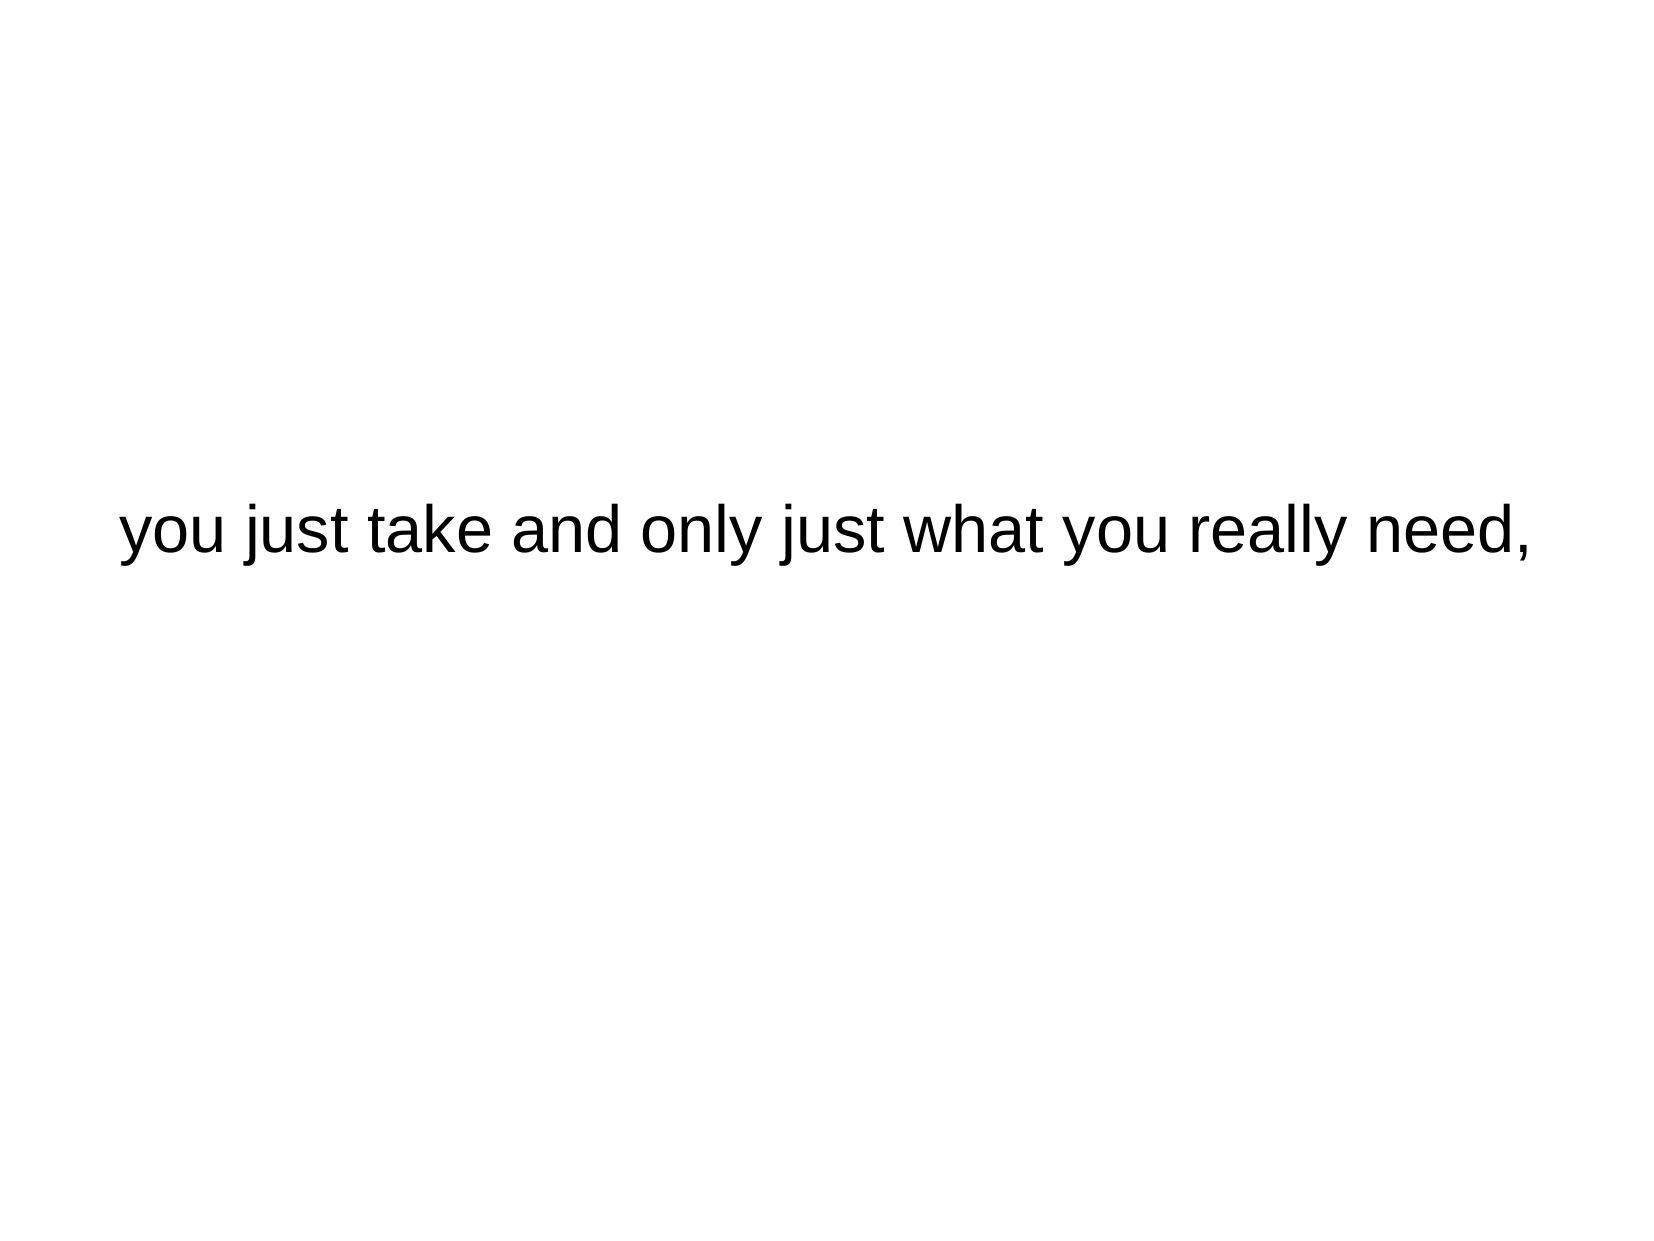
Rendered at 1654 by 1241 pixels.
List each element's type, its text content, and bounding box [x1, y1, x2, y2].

subtitle you just take and only just what you really need, [82, 49, 1571, 1010]
